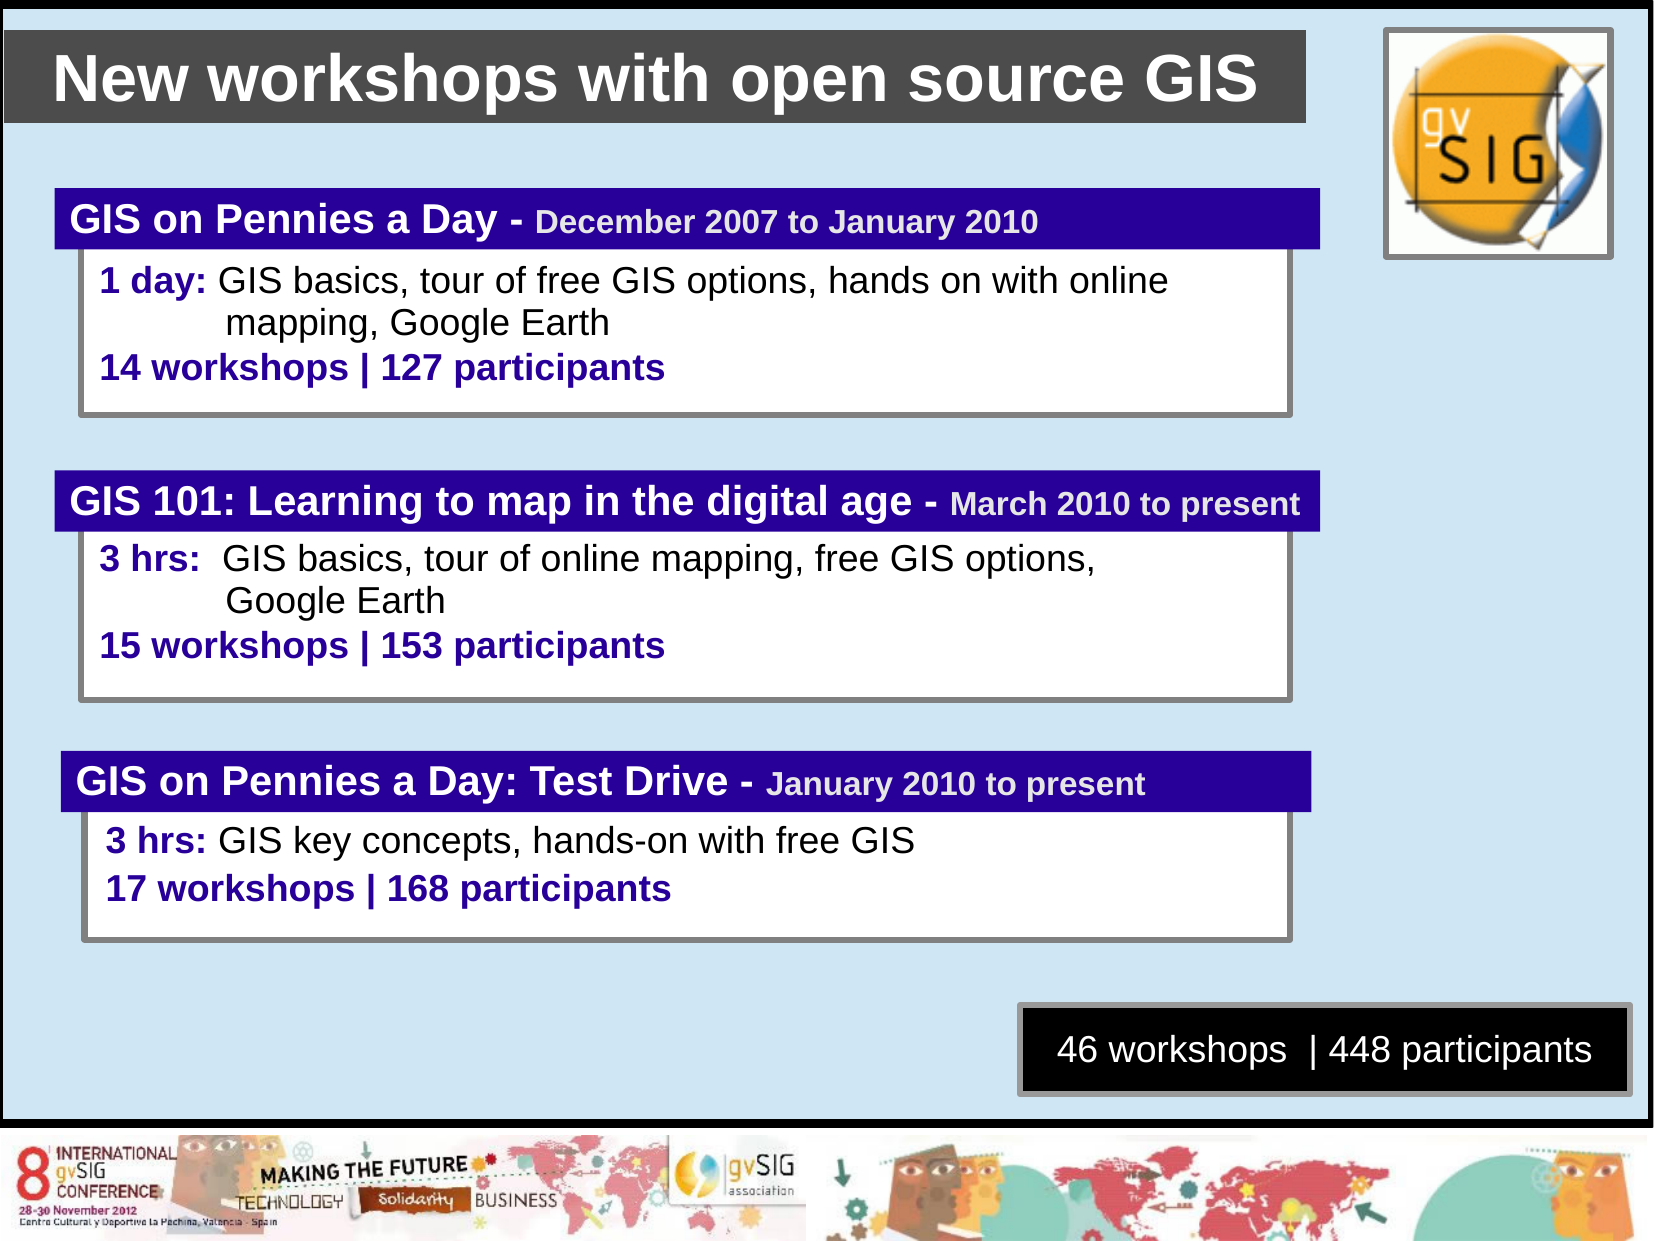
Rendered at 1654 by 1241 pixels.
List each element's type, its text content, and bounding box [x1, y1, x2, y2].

picture [1, 1135, 1647, 1241]
picture [1389, 33, 1608, 254]
text_box 1 day: GIS basics, tour of free GIS options, hands on with online mapping, Google Earth 14 workshops | 127 participants [84, 252, 1276, 439]
text_box 3 hrs: GIS basics, tour of online mapping, free GIS options, Google Earth 15 workshops | 153 participants [84, 530, 1261, 675]
text_box GIS on Pennies a Day: Test Drive - January 2010 to present [60, 750, 1312, 813]
text_box 3 hrs: GIS key concepts, hands-on with free GIS 17 workshops | 168 participants [90, 812, 1006, 917]
text_box [0, 4, 1653, 1124]
text_box GIS on Pennies a Day - December 2007 to January 2010 [54, 188, 1321, 250]
text_box GIS 101: Learning to map in the digital age - March 2010 to present [54, 470, 1321, 532]
text_box 46 workshops | 448 participants [1020, 1005, 1630, 1095]
text_box New workshops with open source GIS [37, 33, 1336, 123]
